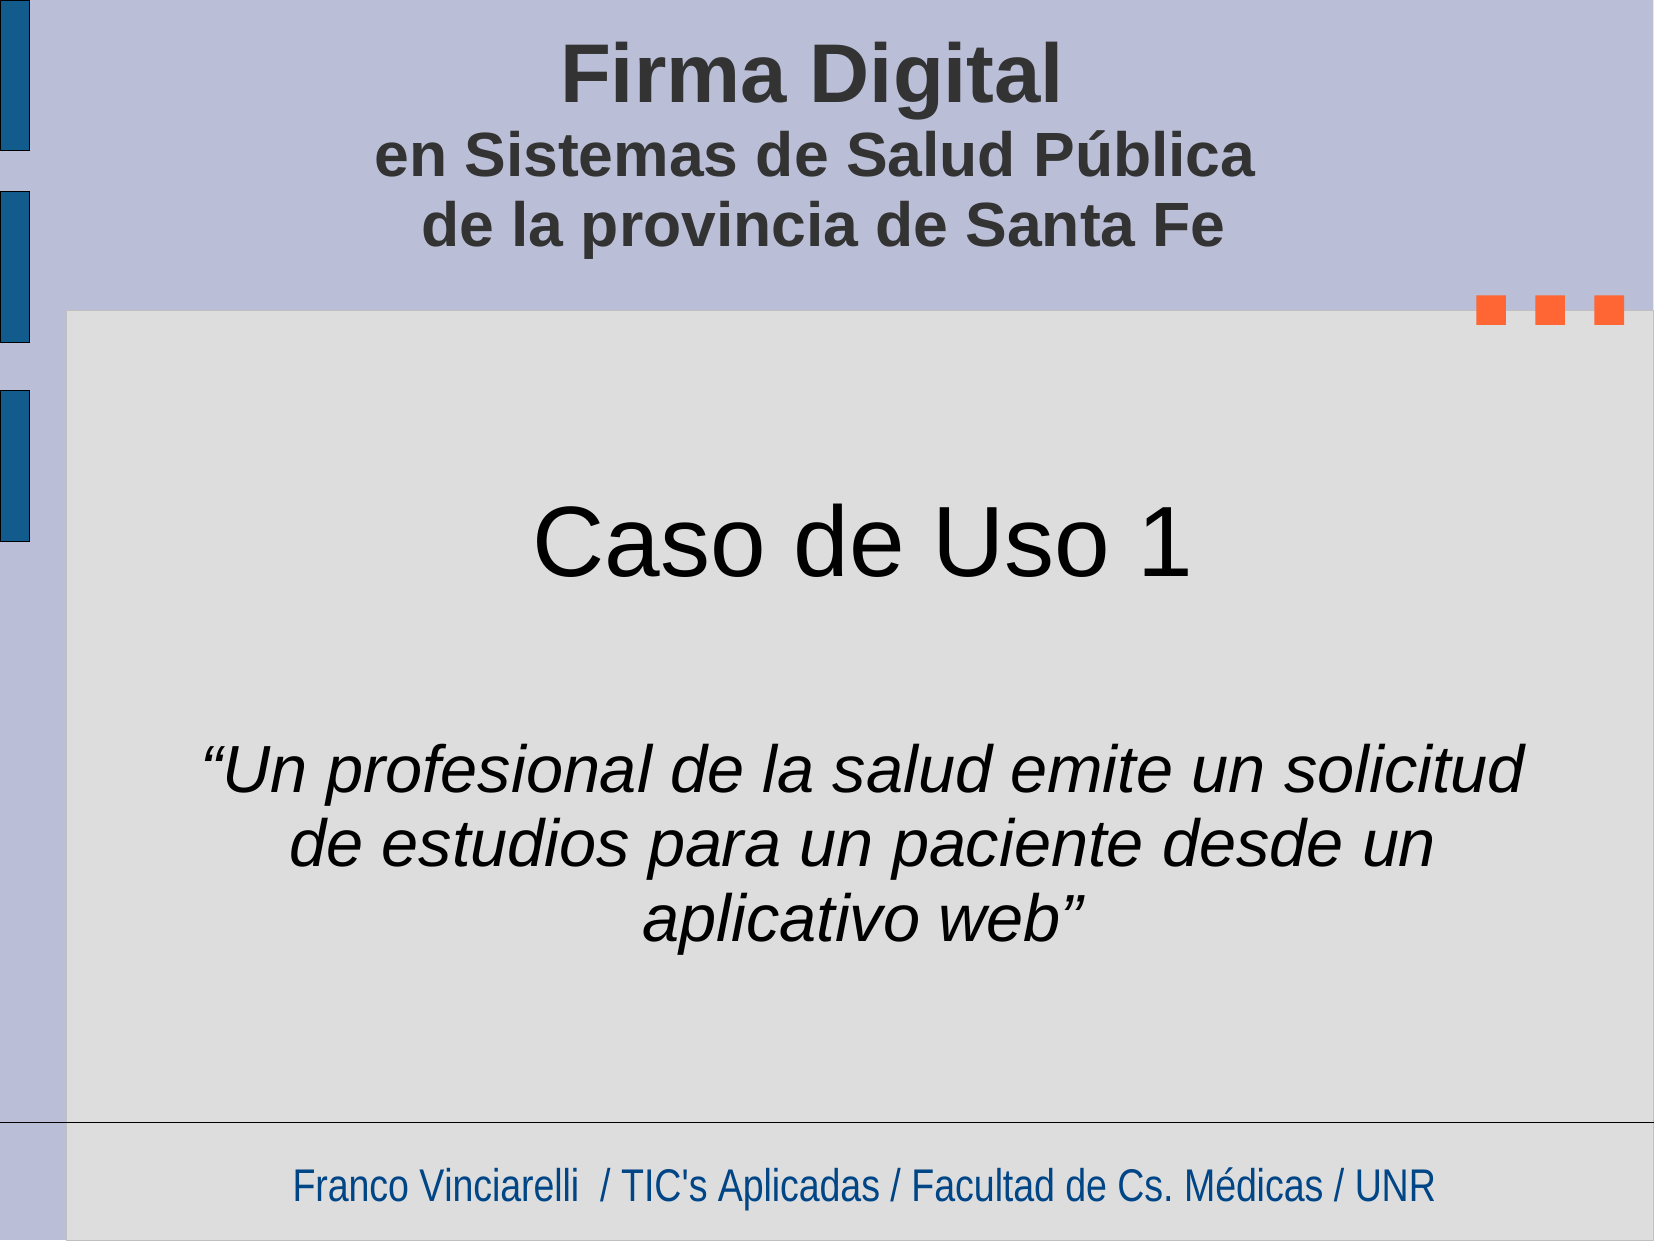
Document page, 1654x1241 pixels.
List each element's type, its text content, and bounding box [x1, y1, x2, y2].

text_box [1476, 295, 1506, 325]
text_box [1535, 295, 1565, 325]
title Firma Digital en Sistemas de Salud Pública de la provincia de Santa Fe [118, 26, 1531, 260]
text_box Franco Vinciarelli / TIC's Aplicadas / Facultad de Cs. Médicas / UNR [292, 1158, 1447, 1211]
text_box [1594, 295, 1625, 325]
list Caso de Uso 1 “Un profesional de la salud emite un solicitud de estudios para un paciente desde un aplicativo web” [121, 1123, 1534, 1127]
list Caso de Uso 1 “Un profesional de la salud emite un solicitud de estudios para un paciente desde un aplicativo web” [121, 344, 1534, 1122]
